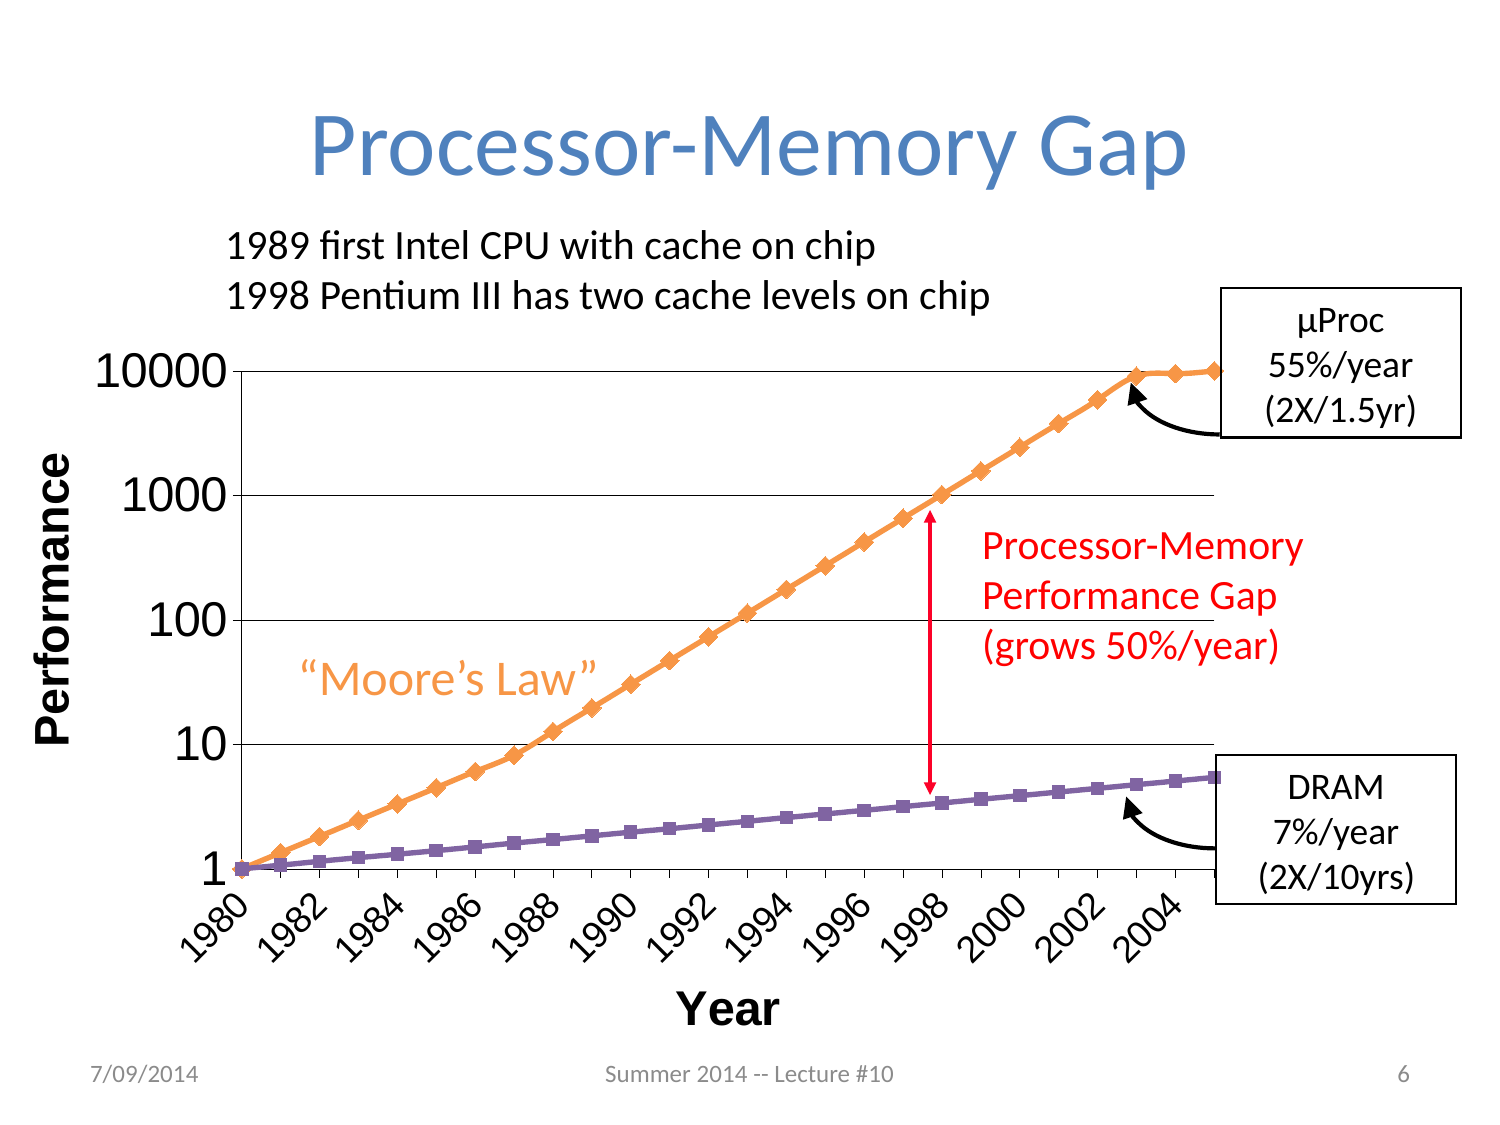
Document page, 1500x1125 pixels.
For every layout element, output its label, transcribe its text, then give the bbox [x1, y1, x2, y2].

chart [0, 305, 1233, 1125]
text_box “Moore’s Law” [282, 637, 614, 713]
footer Summer 2014 -- Lecture #10 [512, 1042, 988, 1103]
text_box 1989 first Intel CPU with cache on chip 1998 Pentium III has two cache levels on chip [210, 210, 1156, 325]
text_box DRAM 7%/year (2X/10yrs) [1216, 754, 1457, 905]
text_box Processor-Memory Performance Gap (grows 50%/year) [967, 510, 1320, 676]
text_box µProc 55%/year (2X/1.5yr) [1220, 287, 1461, 438]
slide_number <number> [1074, 1042, 1425, 1103]
title Processor-Memory Gap [75, 45, 1425, 233]
slide_number 7/09/2014 [75, 1042, 425, 1103]
